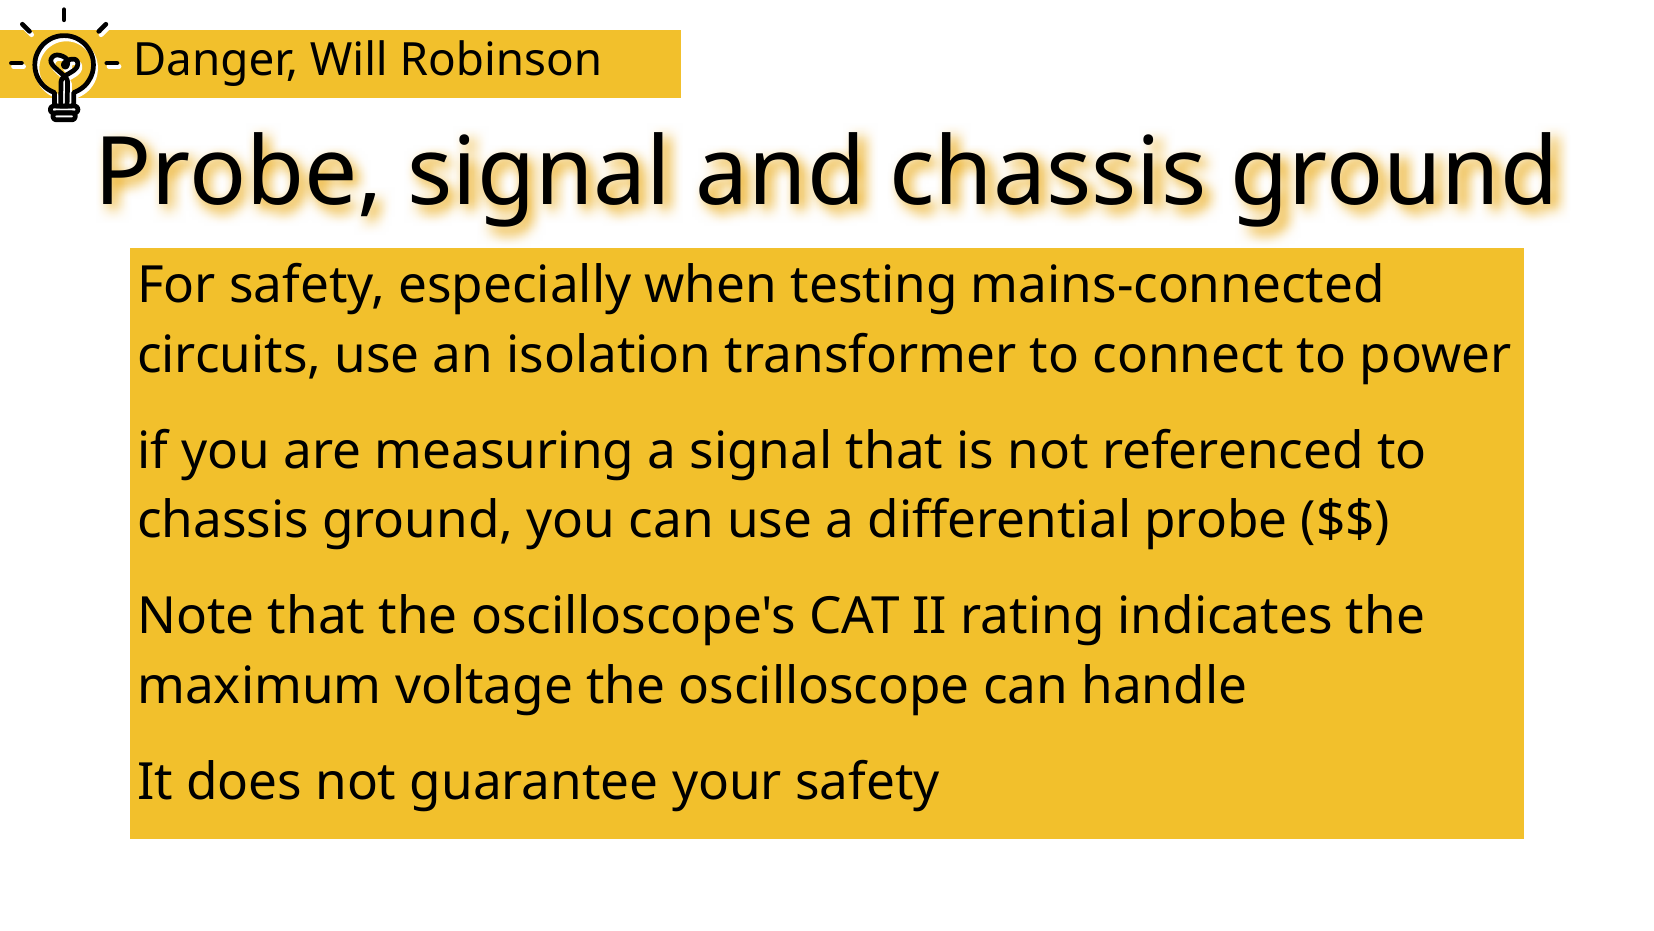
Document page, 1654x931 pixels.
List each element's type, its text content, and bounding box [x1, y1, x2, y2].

title Probe, signal and chassis ground [82, 88, 1571, 249]
subtitle Danger, Will Robinson [132, 17, 677, 97]
list For safety, especially when testing mains-connected circuits, use an isolation transformer to connect to power if you are measuring a signal that is not referenced to chassis ground, you can use a differential probe ($$) Note that the oscilloscope's CAT II rating indicates the maximum voltage the oscilloscope can handle It does not guarantee your safety [75, 248, 1538, 826]
